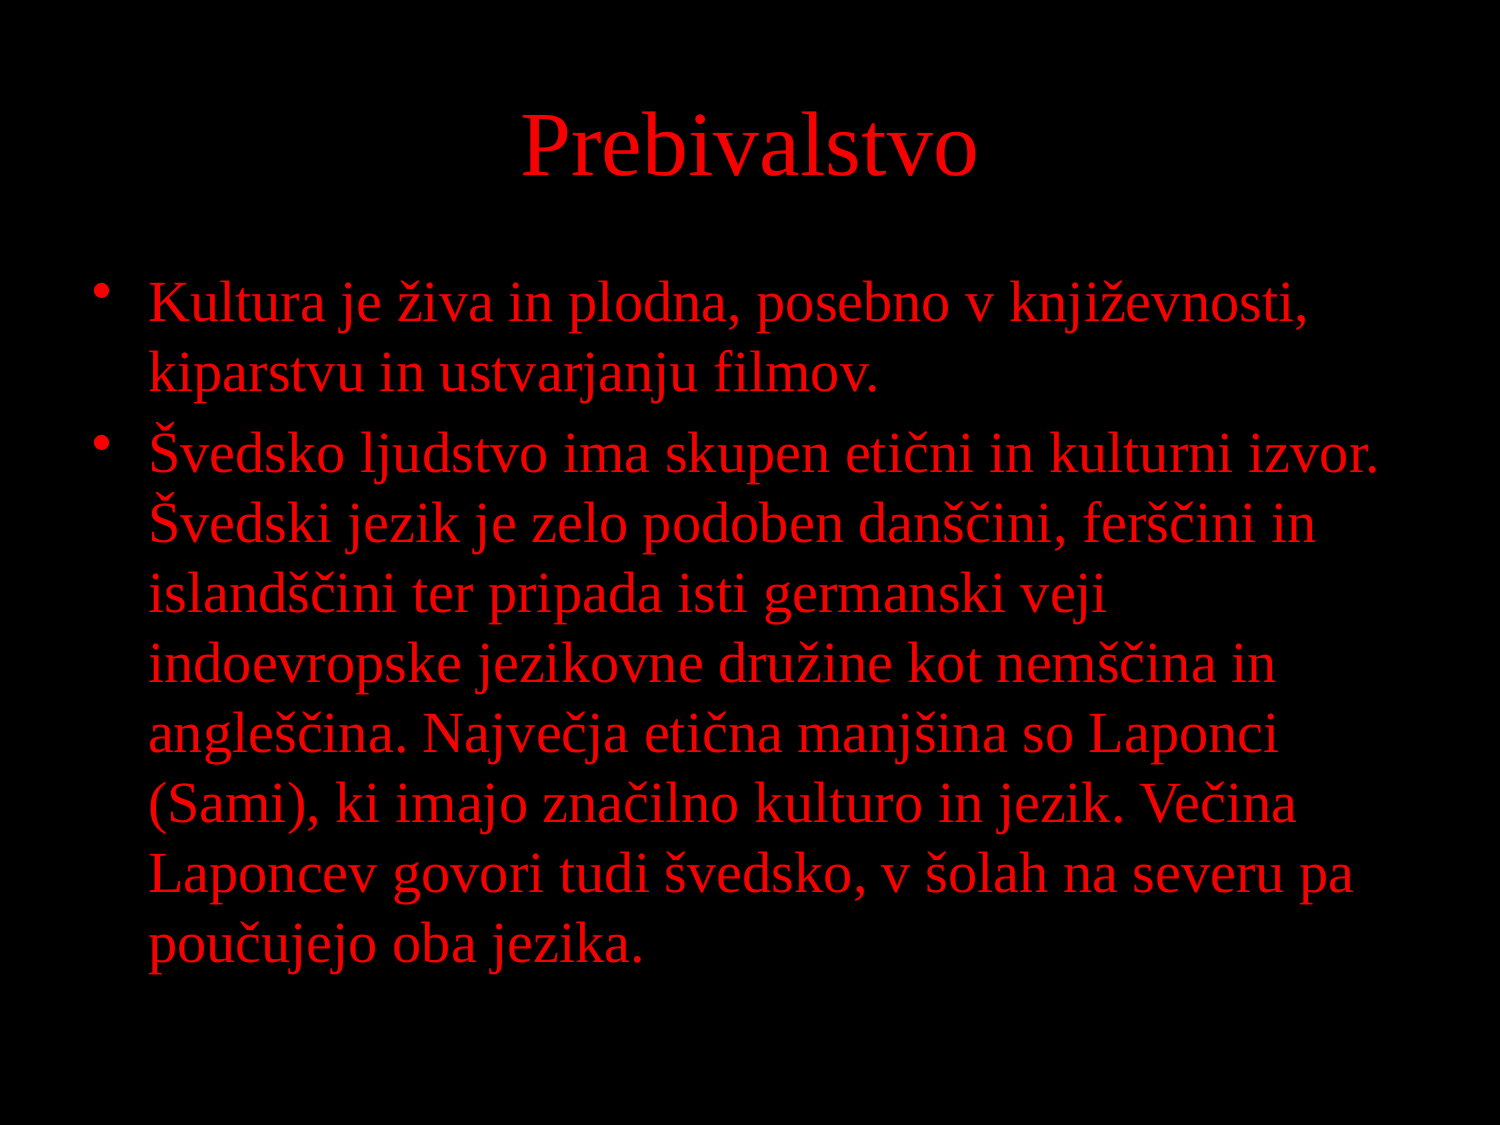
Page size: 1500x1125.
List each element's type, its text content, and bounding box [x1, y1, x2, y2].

list Kultura je živa in plodna, posebno v književnosti, kiparstvu in ustvarjanju filmov. Švedsko ljudstvo ima skupen etični in kulturni izvor. Švedski jezik je zelo podoben danščini, ferščini in islandščini ter pripada isti germanski veji indoevropske jezikovne družine kot nemščina in angleščina. Največja etična manjšina so Laponci (Sami), ki imajo značilno kulturo in jezik. Večina Laponcev govori tudi švedsko, v šolah na severu pa poučujejo oba jezika. [76, 255, 1427, 998]
title Prebivalstvo [75, 45, 1425, 233]
